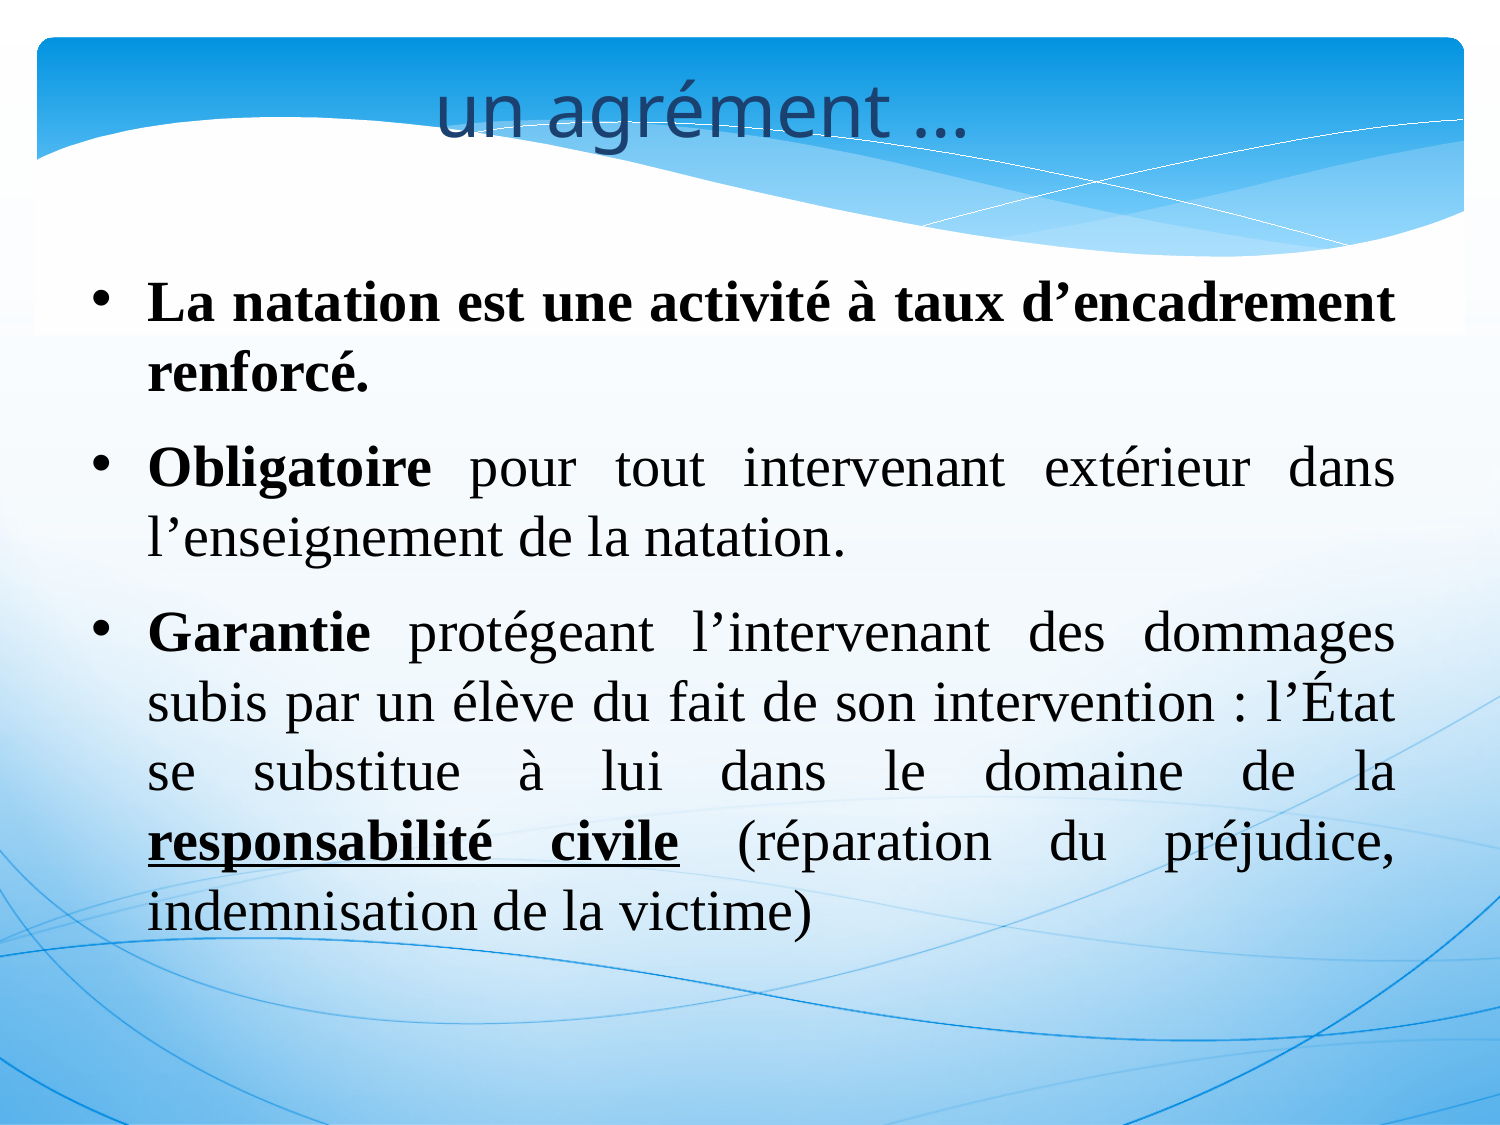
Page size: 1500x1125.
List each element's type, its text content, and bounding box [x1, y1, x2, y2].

picture [0, 0, 1500, 1125]
text_box un agrément … [100, 54, 1306, 256]
text_box La natation est une activité à taux d’encadrement renforcé. Obligatoire pour tout intervenant extérieur dans l’enseignement de la natation. Garantie protégeant l’intervenant des dommages subis par un élève du fait de son intervention : l’État se substitue à lui dans le domaine de la responsabilité civile (réparation du préjudice, indemnisation de la victime) [76, 255, 1412, 953]
